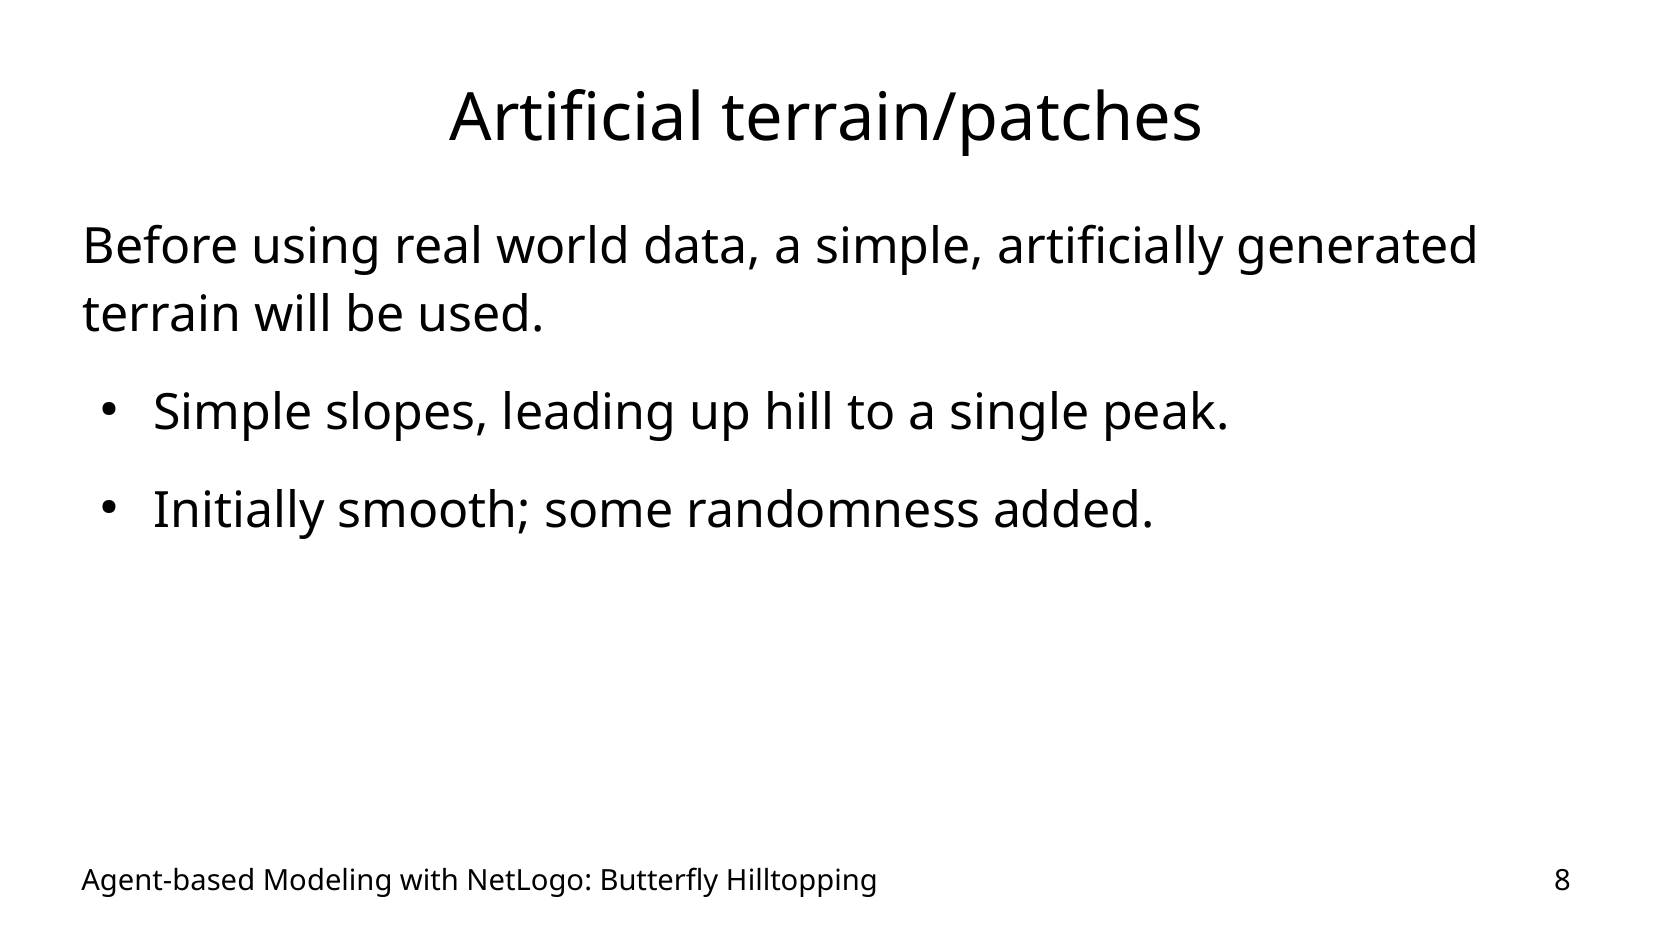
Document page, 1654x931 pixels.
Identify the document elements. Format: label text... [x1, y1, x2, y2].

title Artificial terrain/patches [82, 37, 1571, 193]
list Before using real world data, a simple, artificially generated terrain will be used. Simple slopes, leading up hill to a single peak. Initially smooth; some randomness added. [82, 210, 1571, 852]
